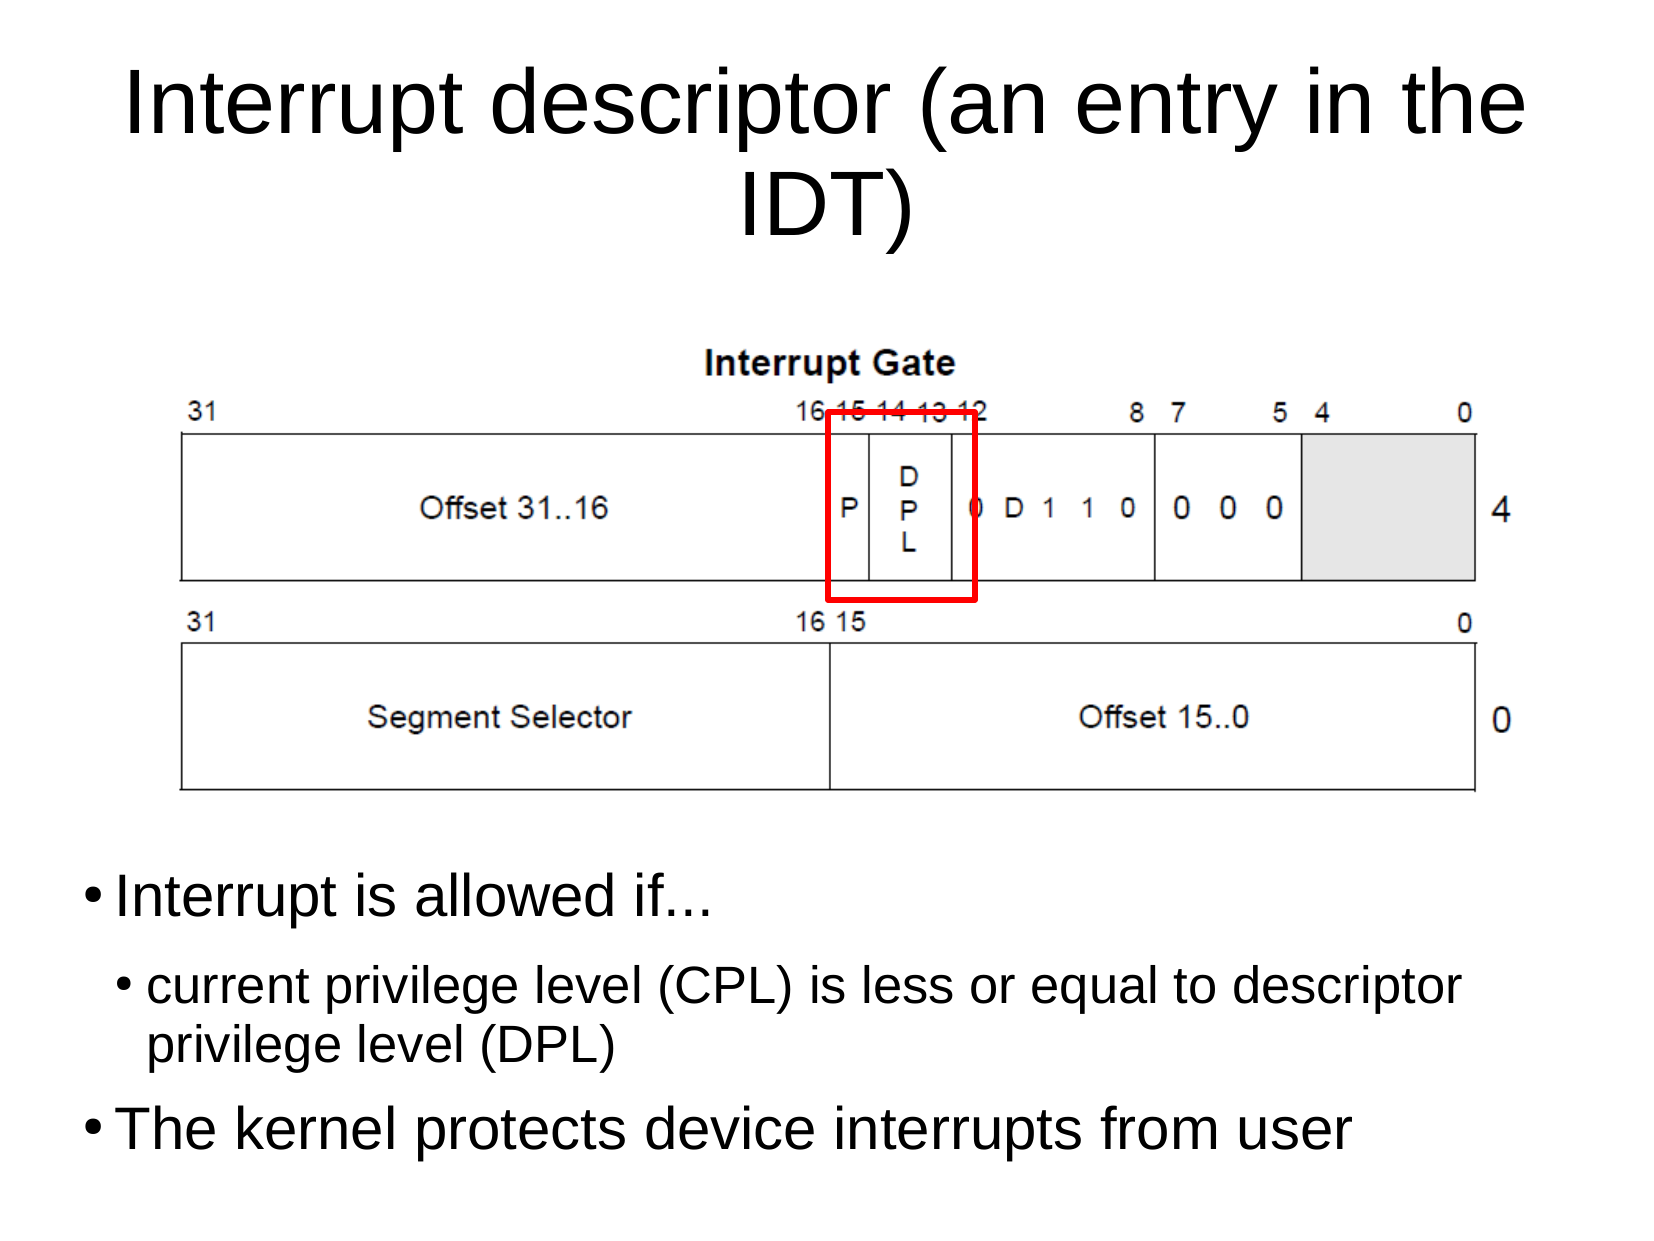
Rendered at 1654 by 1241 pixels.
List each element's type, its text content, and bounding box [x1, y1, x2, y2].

title Interrupt descriptor (an entry in the IDT) [82, 49, 1571, 257]
picture [150, 329, 1537, 826]
list Interrupt is allowed if... current privilege level (CPL) is less or equal to descriptor privilege level (DPL) The kernel protects device interrupts from user [82, 862, 1571, 1163]
